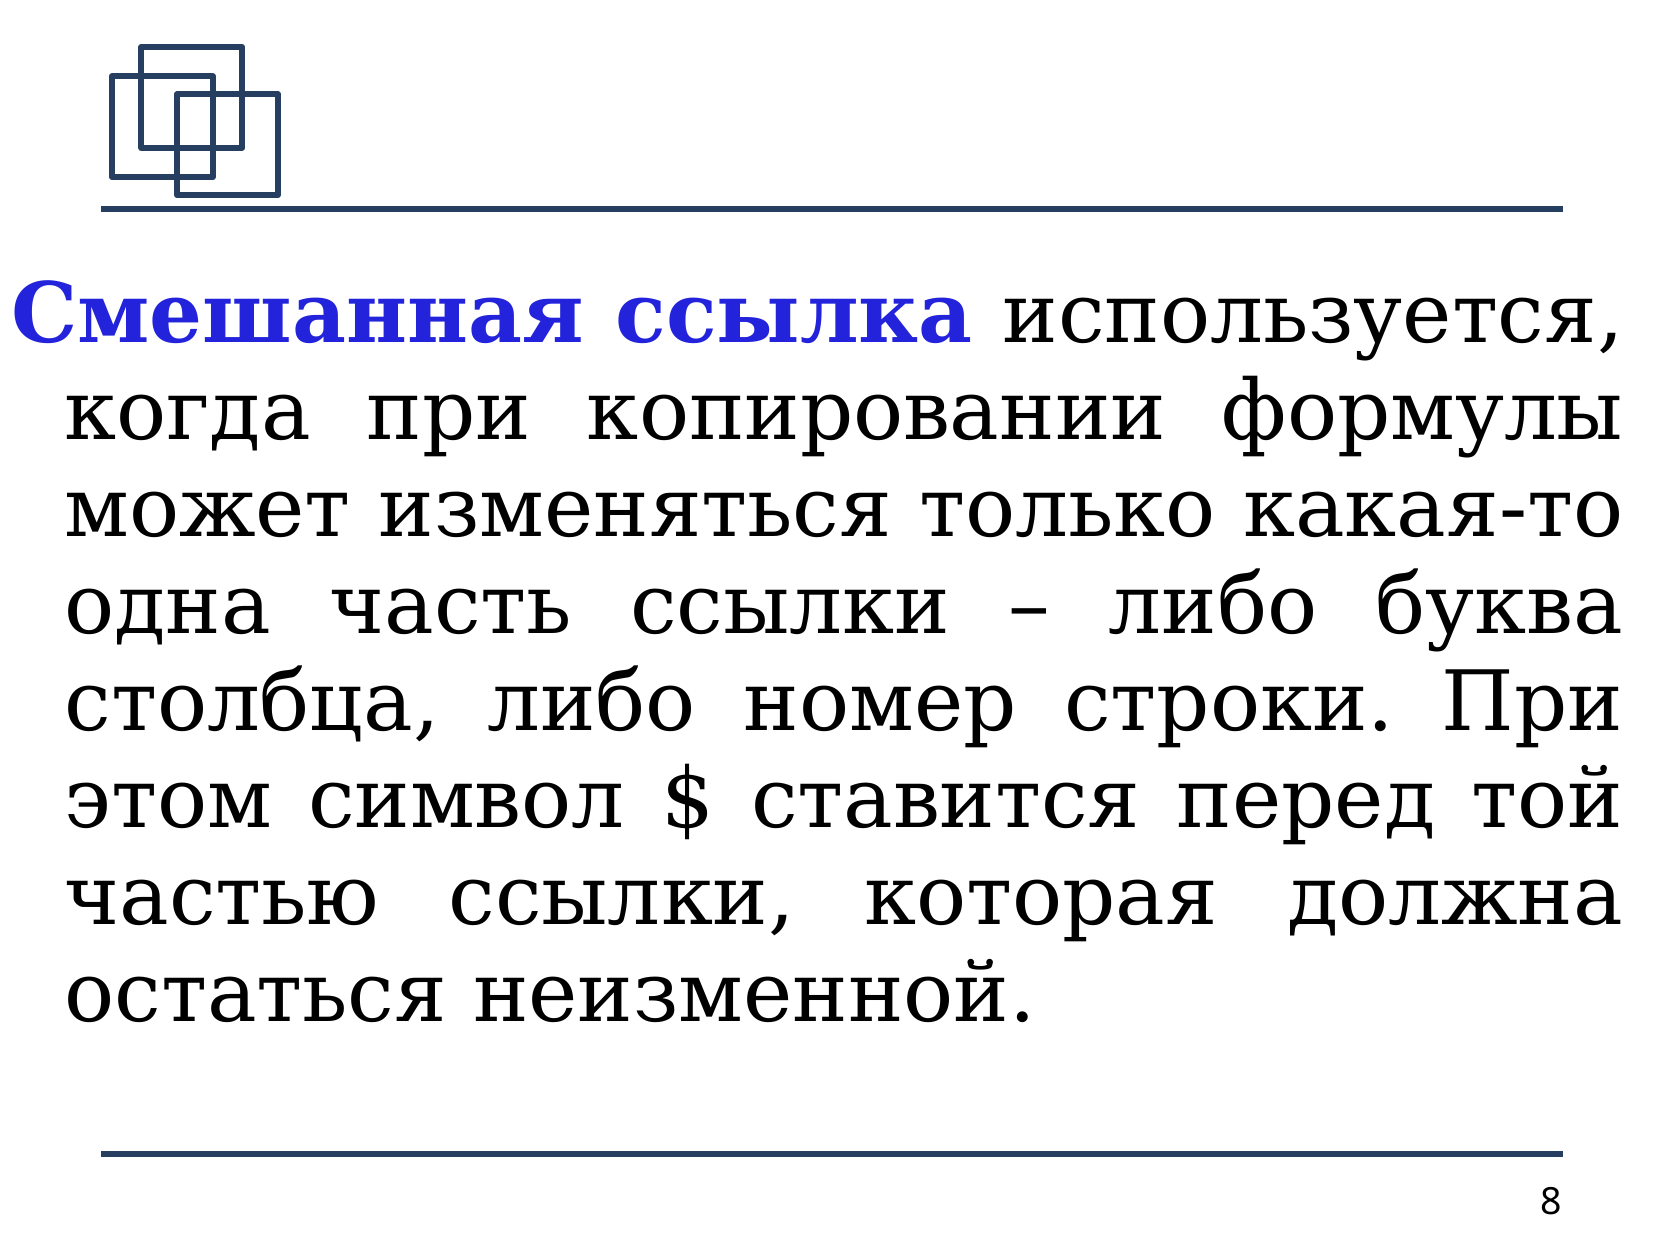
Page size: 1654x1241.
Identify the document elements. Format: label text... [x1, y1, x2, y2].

text_box Смешанная ссылка используется, когда при копировании формулы может изменяться только какая-то одна часть ссылки – либо буква столбца, либо номер строки. При этом символ $ ставится перед той частью ссылки, которая должна остаться неизменной. [0, 264, 1625, 916]
